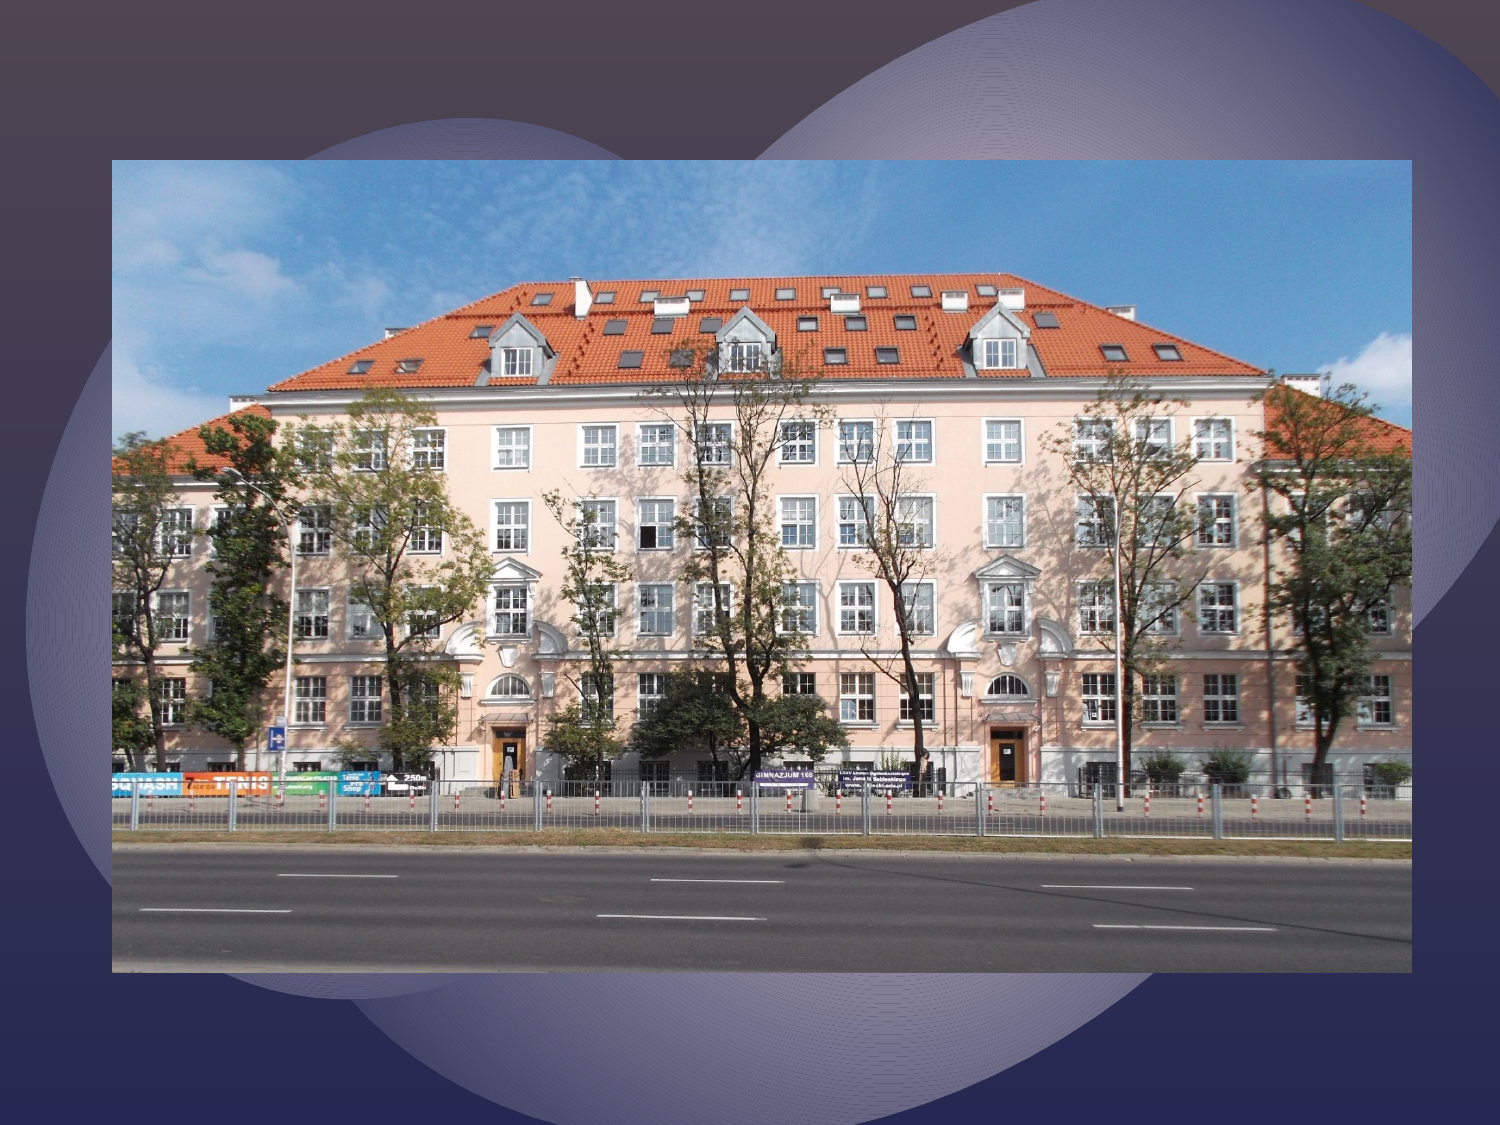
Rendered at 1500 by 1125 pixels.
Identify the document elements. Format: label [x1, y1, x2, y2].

picture [112, 160, 1412, 973]
